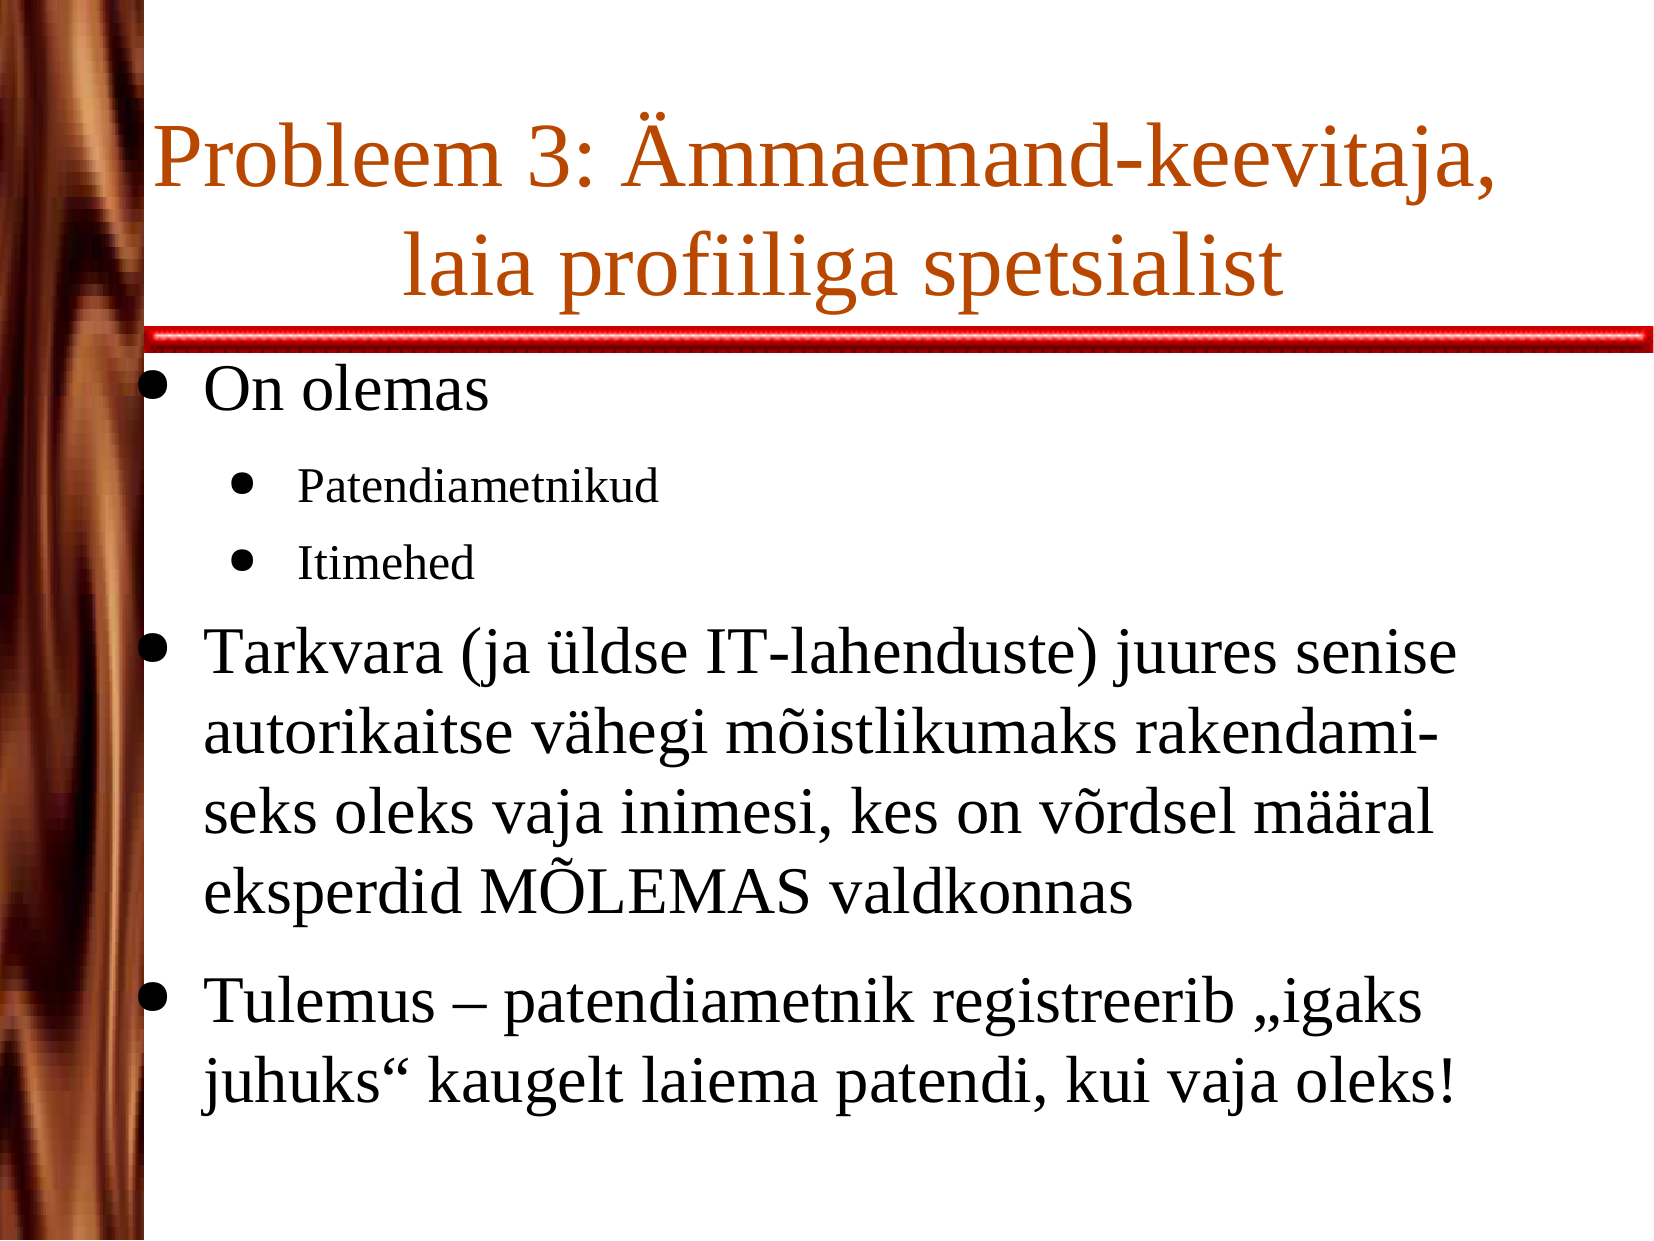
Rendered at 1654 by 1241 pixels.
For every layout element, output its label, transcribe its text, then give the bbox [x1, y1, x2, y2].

list On olemas Patendiametnikud Itimehed Tarkvara (ja üldse IT-lahenduste) juures senise autorikaitse vähegi mõistlikumaks rakendami-seks oleks vaja inimesi, kes on võrdsel määral eksperdid MÕLEMAS valdkonnas Tulemus – patendiametnik registreerib „igaks juhuks“ kaugelt laiema patendi, kui vaja oleks! [121, 344, 1533, 1126]
title Probleem 3: Ämmaemand-keevitaja, laia profiiliga spetsialist [121, 100, 1533, 312]
picture [0, 0, 1654, 1240]
